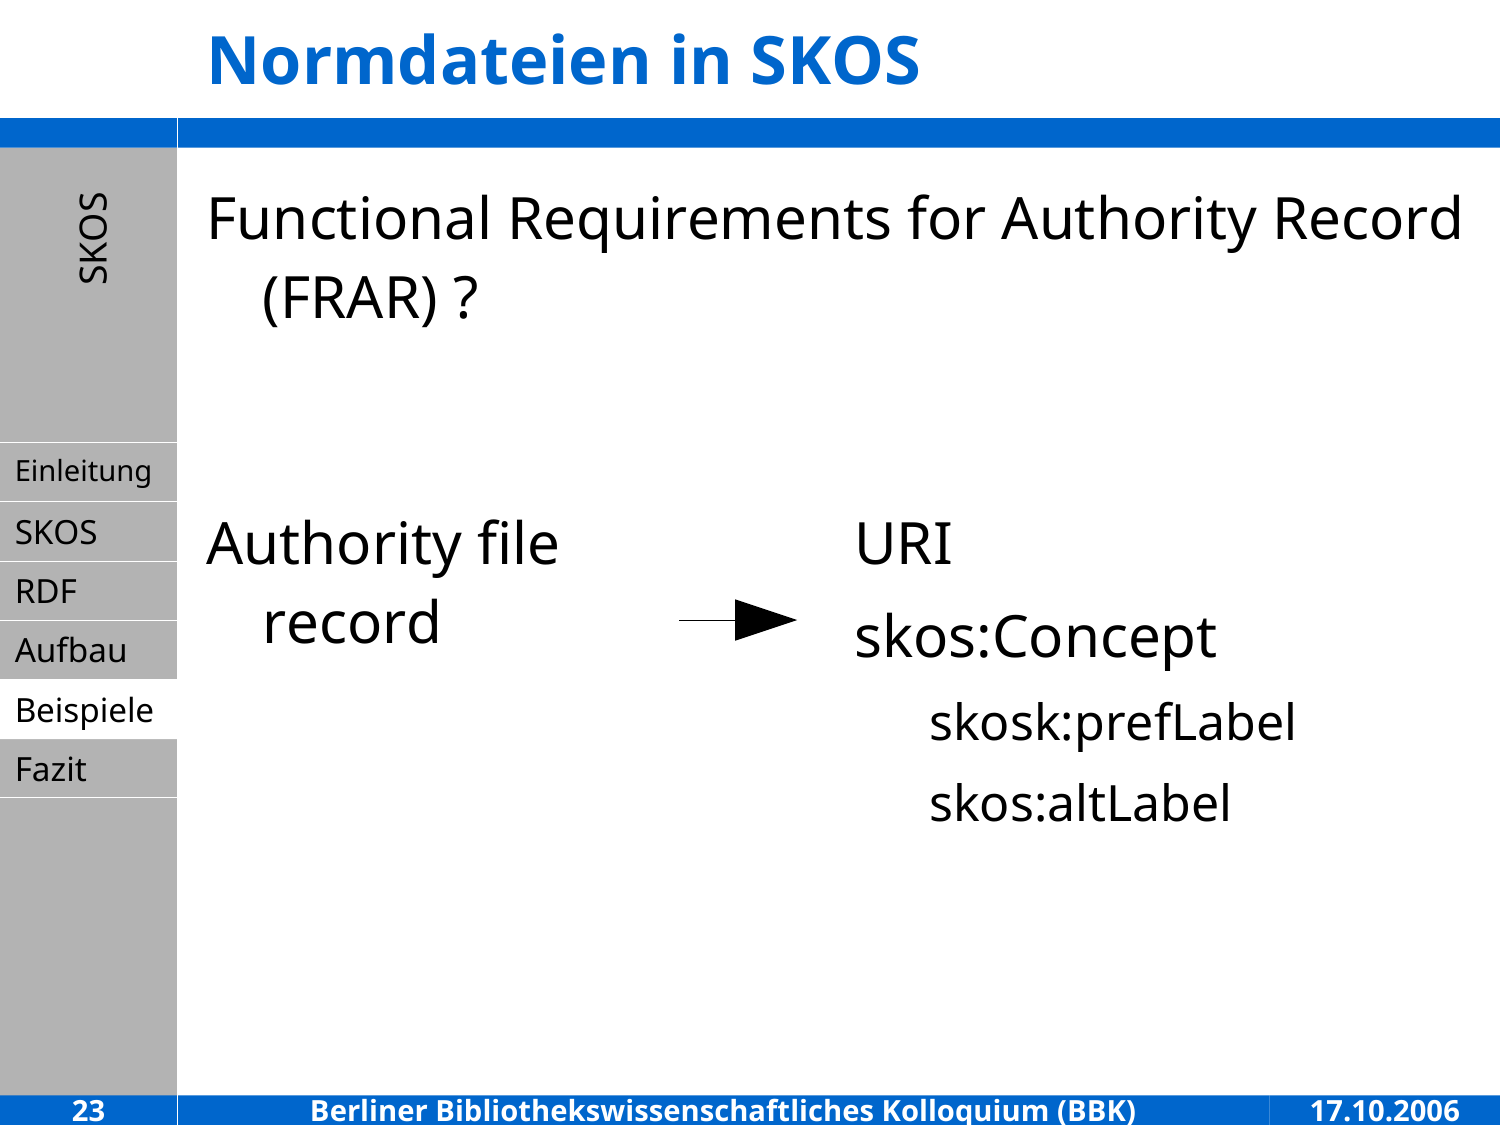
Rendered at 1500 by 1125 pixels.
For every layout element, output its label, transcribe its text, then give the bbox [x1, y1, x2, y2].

list URI skos:Concept skosk:prefLabel skos:altLabel [854, 501, 1472, 1049]
text_box Beispiele [0, 679, 178, 739]
list Authority file record [206, 501, 824, 1125]
list Functional Requirements for Authority Record (FRAR) ? [206, 177, 1471, 1064]
title Normdateien in SKOS [206, 0, 1477, 119]
